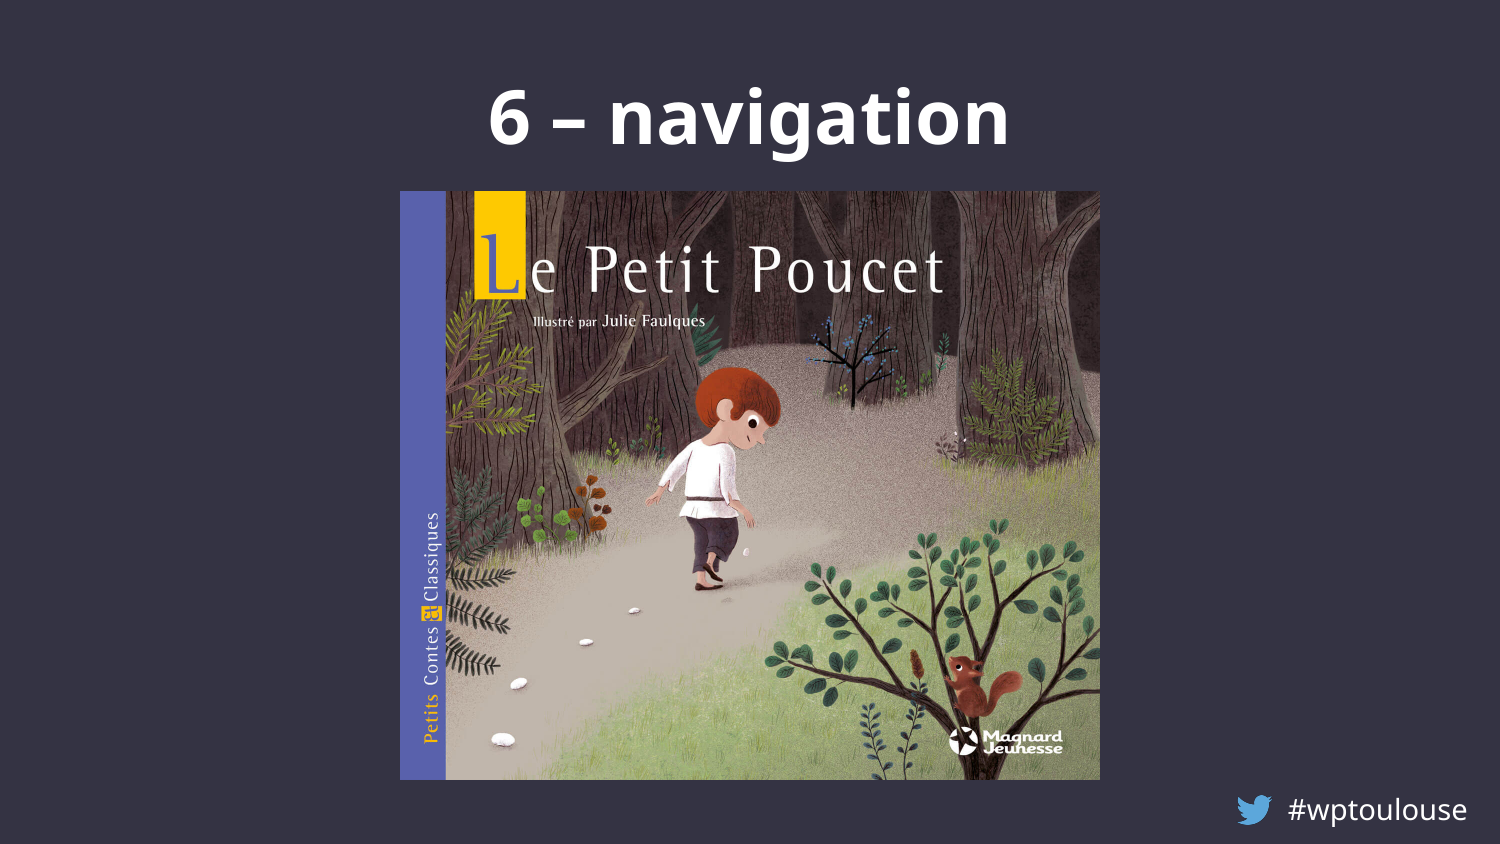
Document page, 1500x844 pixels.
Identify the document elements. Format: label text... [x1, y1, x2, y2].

picture [400, 191, 1100, 780]
picture [1236, 795, 1273, 825]
text_box #wptoulouse [1272, 776, 1488, 832]
title 6 – navigation [75, 33, 1425, 175]
